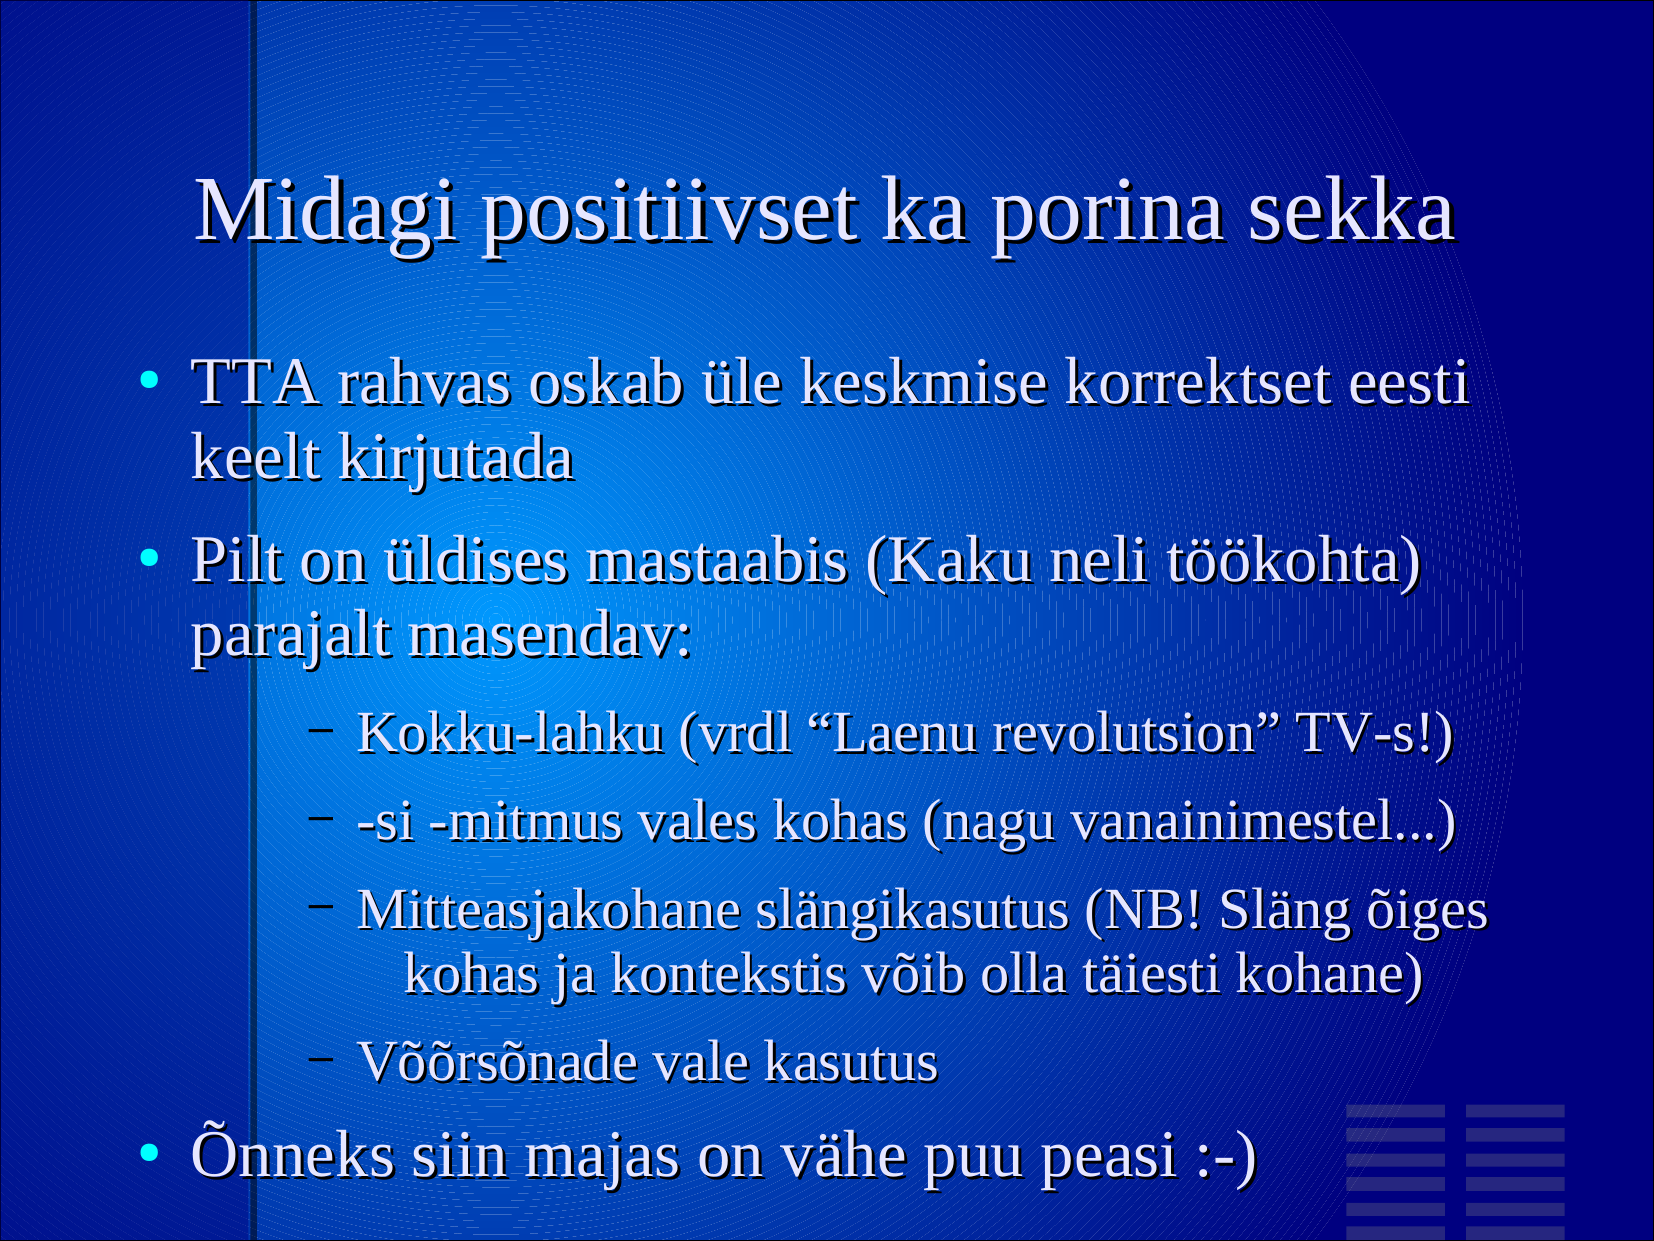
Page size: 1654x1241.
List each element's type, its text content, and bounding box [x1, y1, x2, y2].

list TTA rahvas oskab üle keskmise korrektset eesti keelt kirjutada Pilt on üldises mastaabis (Kaku neli töökohta) parajalt masendav: Kokku-lahku (vrdl “Laenu revolutsion” TV-s!) -si -mitmus vales kohas (nagu vanainimestel...) Mitteasjakohane slängikasutus (NB! Släng õiges kohas ja kontekstis võib olla täiesti kohane) Võõrsõnade vale kasutus Õnneks siin majas on vähe puu peasi :-) [119, 344, 1533, 1192]
title Midagi positiivset ka porina sekka [119, 112, 1533, 305]
